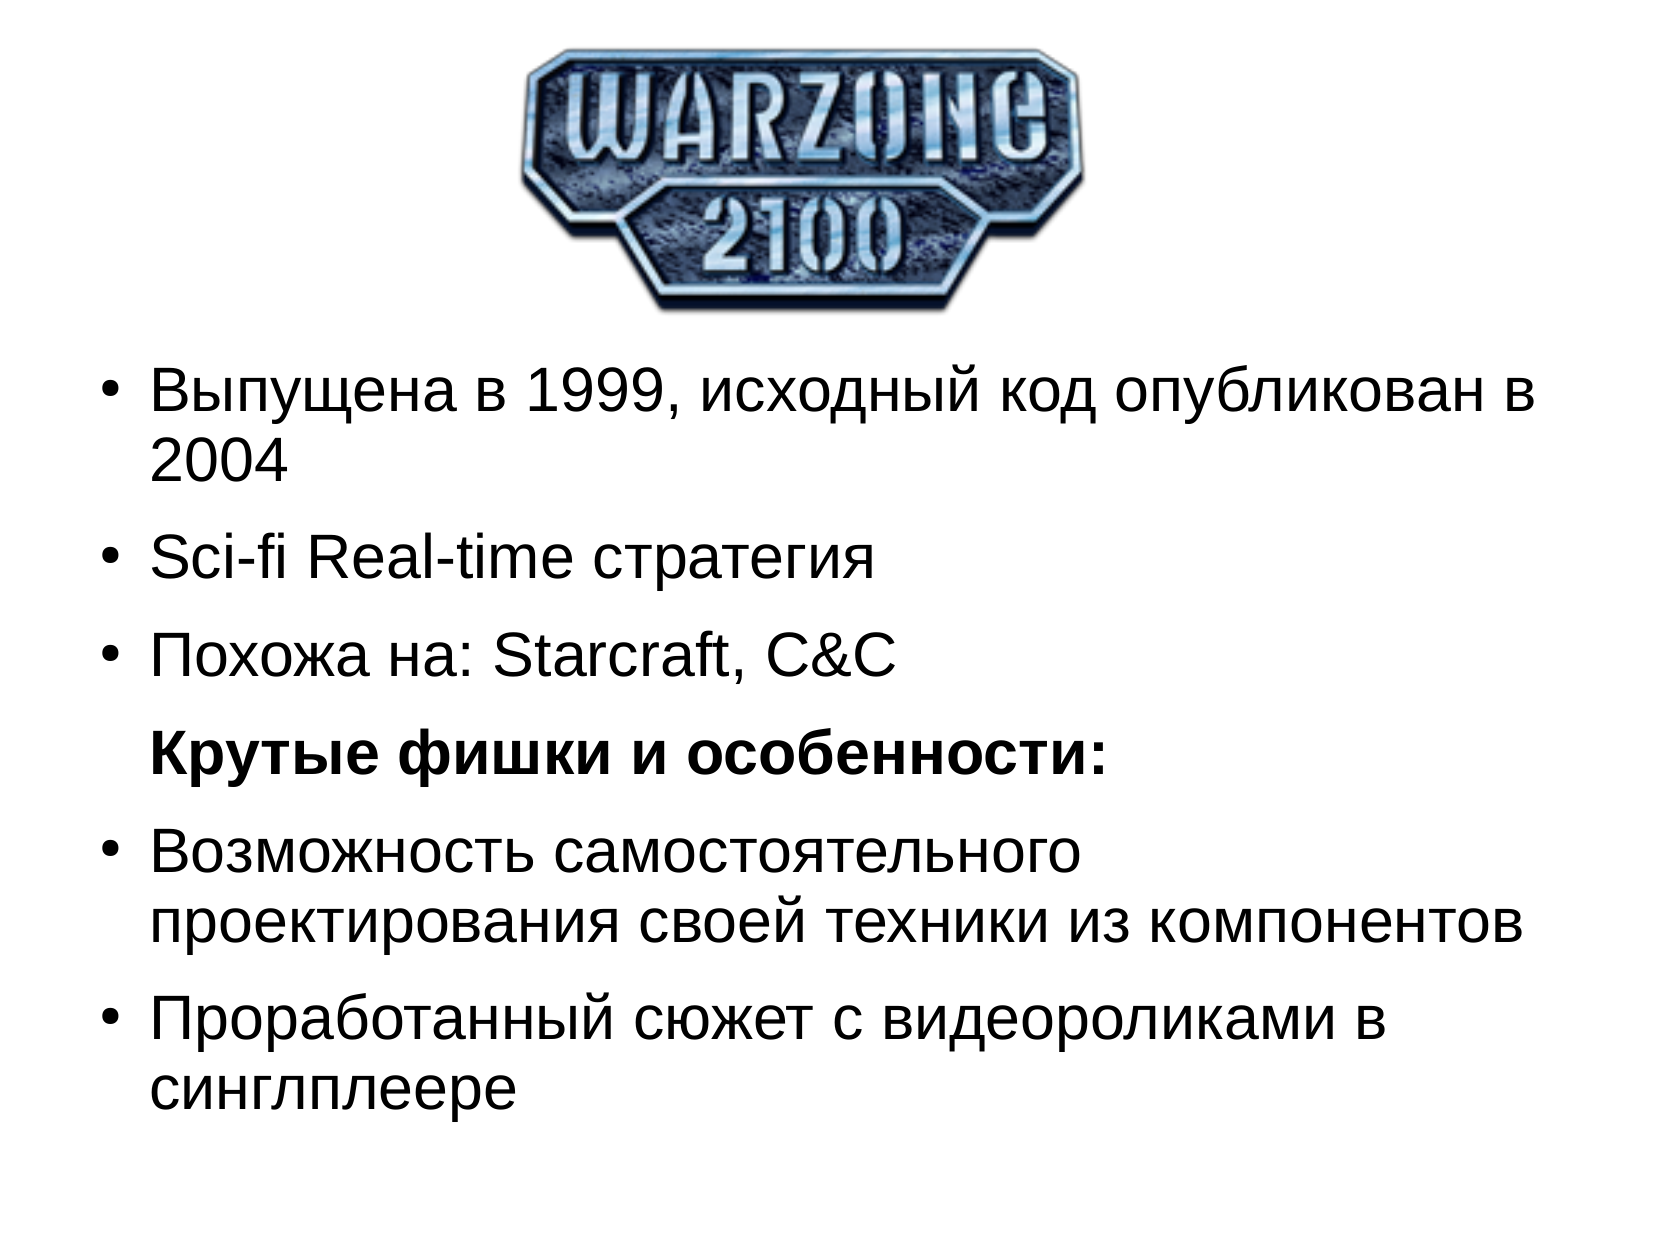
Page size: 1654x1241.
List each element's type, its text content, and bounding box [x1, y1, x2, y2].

list Выпущена в 1999, исходный код опубликован в 2004 Sci-fi Real-time стратегия Похожа на: Starcraft, C&C Крутые фишки и особенности: Возможность самостоятельного проектирования своей техники из компонентов Проработанный сюжет с видеороликами в синглплеере [82, 354, 1571, 1134]
picture [500, 42, 1105, 321]
